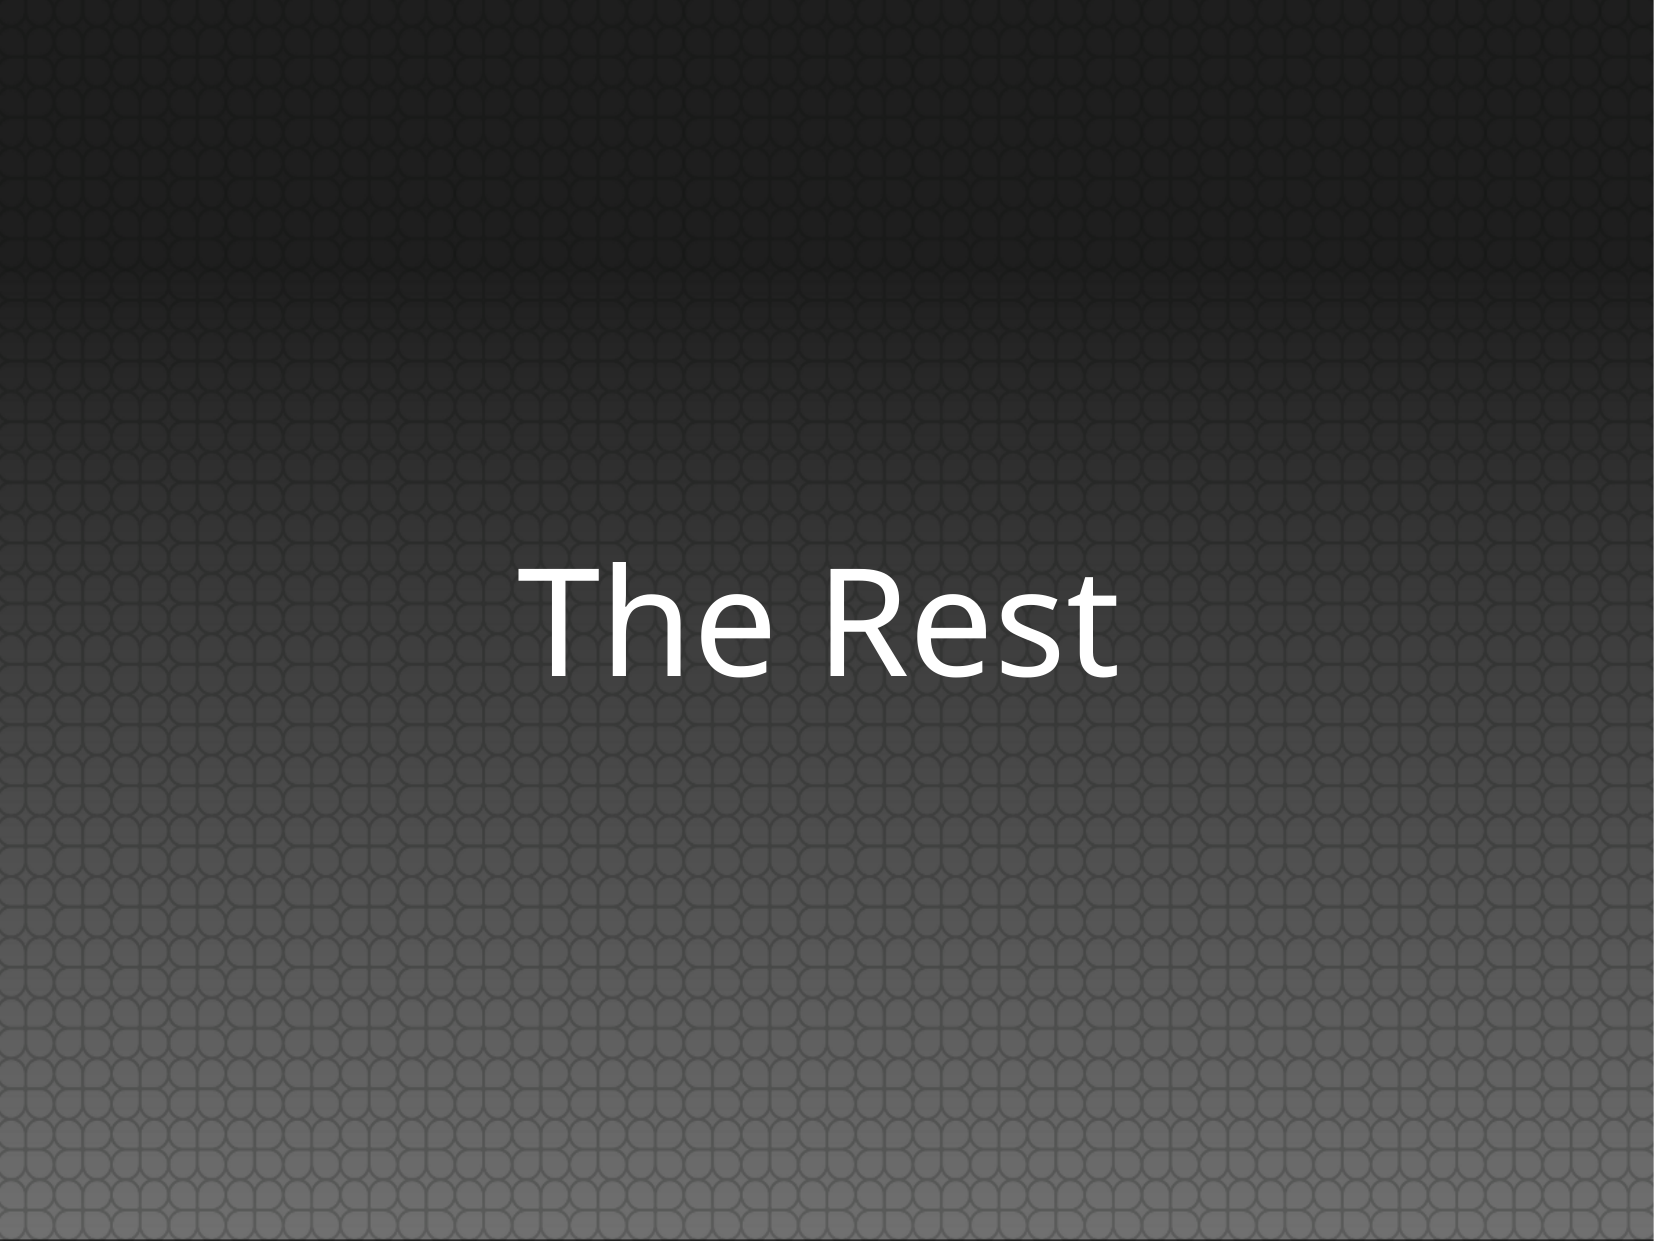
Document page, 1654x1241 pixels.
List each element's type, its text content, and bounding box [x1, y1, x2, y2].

title The Rest [75, 523, 1564, 715]
picture [0, 0, 1654, 1241]
